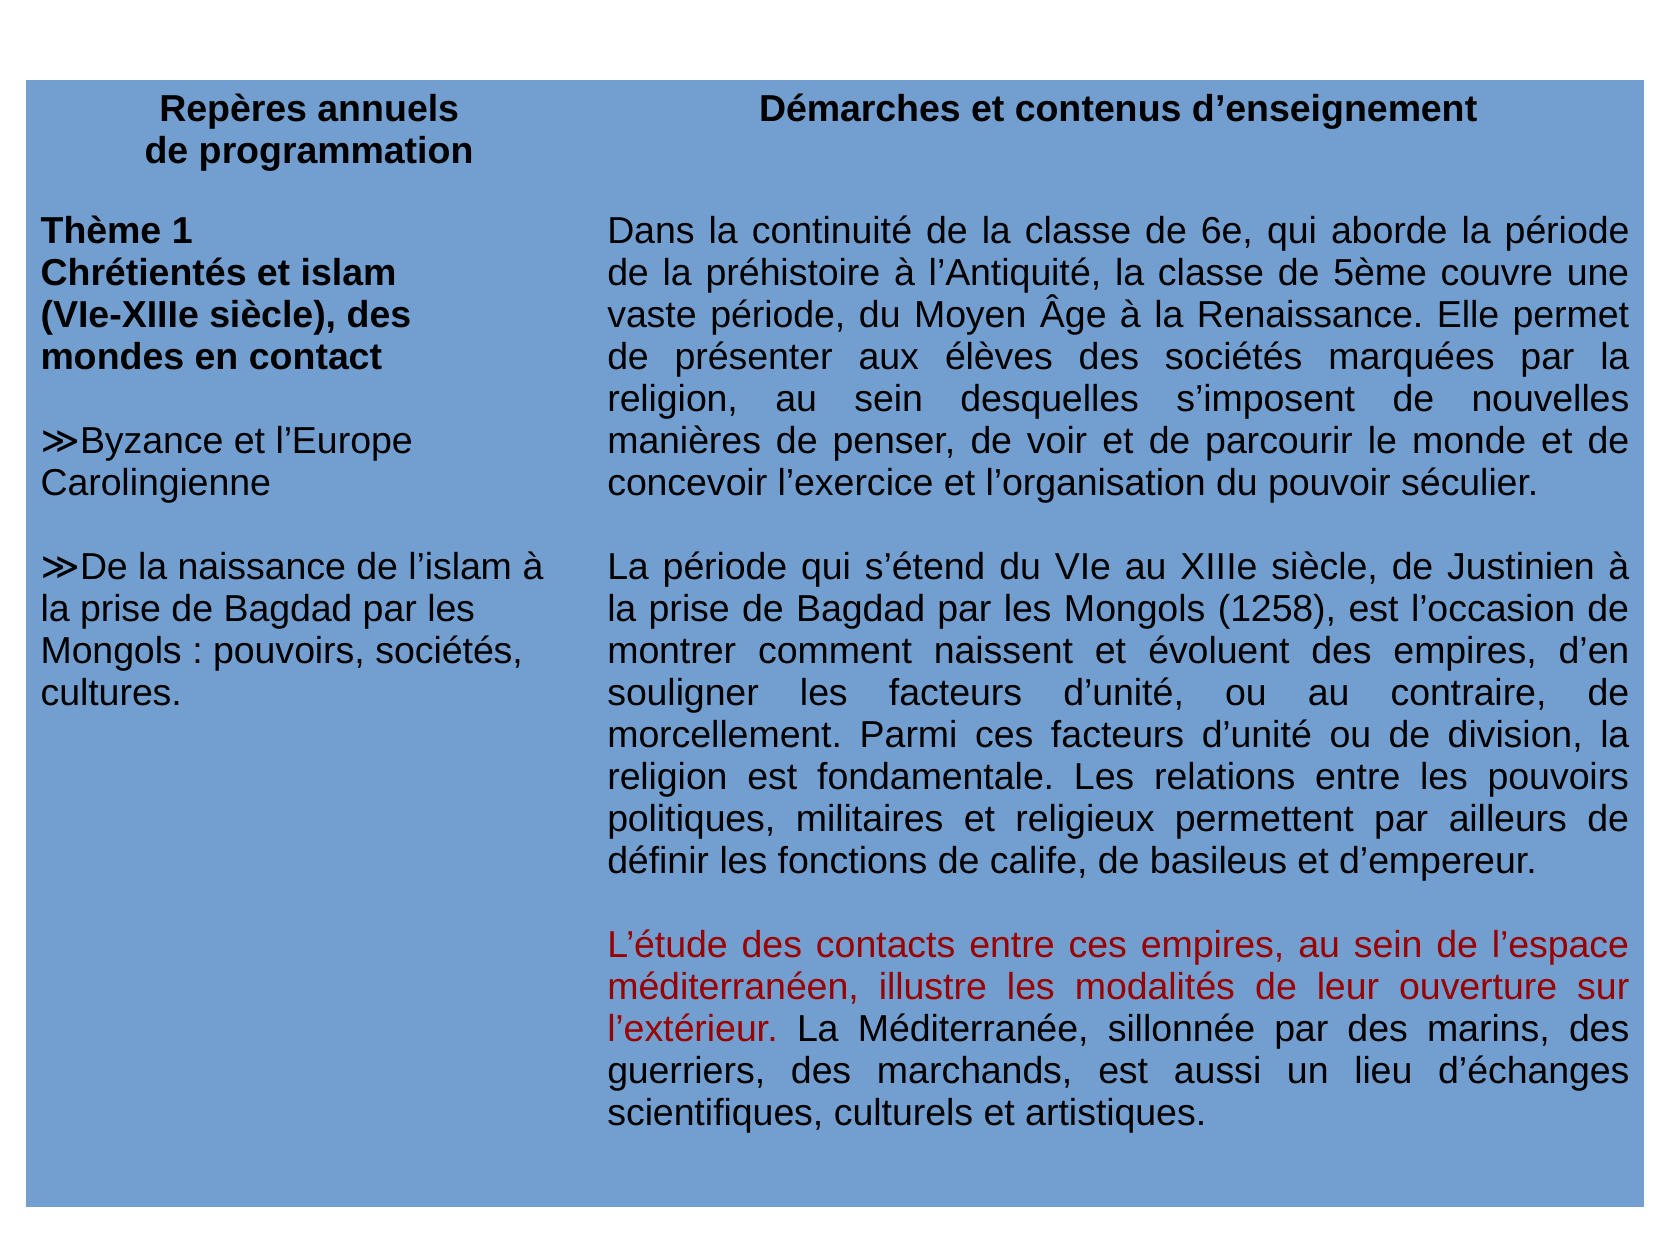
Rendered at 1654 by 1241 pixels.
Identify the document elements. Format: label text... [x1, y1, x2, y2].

table_cell Thème 1 Chrétientés et islam (VIe-XIIIe siècle), des mondes en contact ≫Byzance et l’Europe Carolingienne ≫De la naissance de l’islam à la prise de Bagdad par les Mongols : pouvoirs, sociétés, cultures. [26, 203, 593, 1207]
table_header Repères annuels de programmation [26, 80, 593, 203]
table_cell Dans la continuité de la classe de 6e, qui aborde la période de la préhistoire à l’Antiquité, la classe de 5ème couvre une vaste période, du Moyen Âge à la Renaissance. Elle permet de présenter aux élèves des sociétés marquées par la religion, au sein desquelles s’imposent de nouvelles manières de penser, de voir et de parcourir le monde et de concevoir l’exercice et l’organisation du pouvoir séculier. La période qui s’étend du VIe au XIIIe siècle, de Justinien à la prise de Bagdad par les Mongols (1258), est l’occasion de montrer comment naissent et évoluent des empires, d’en souligner les facteurs d’unité, ou au contraire, de morcellement. Parmi ces facteurs d’unité ou de division, la religion est fondamentale. Les relations entre les pouvoirs politiques, militaires et religieux permettent par ailleurs de définir les fonctions de calife, de basileus et d’empereur. L’étude des contacts entre ces empires, au sein de l’espace méditerranéen, illustre les modalités de leur ouverture sur l’extérieur. La Méditerranée, sillonnée par des marins, des guerriers, des marchands, est aussi un lieu d’échanges scientifiques, culturels et artistiques. [593, 203, 1644, 1207]
table_header Démarches et contenus d’enseignement [593, 80, 1644, 203]
